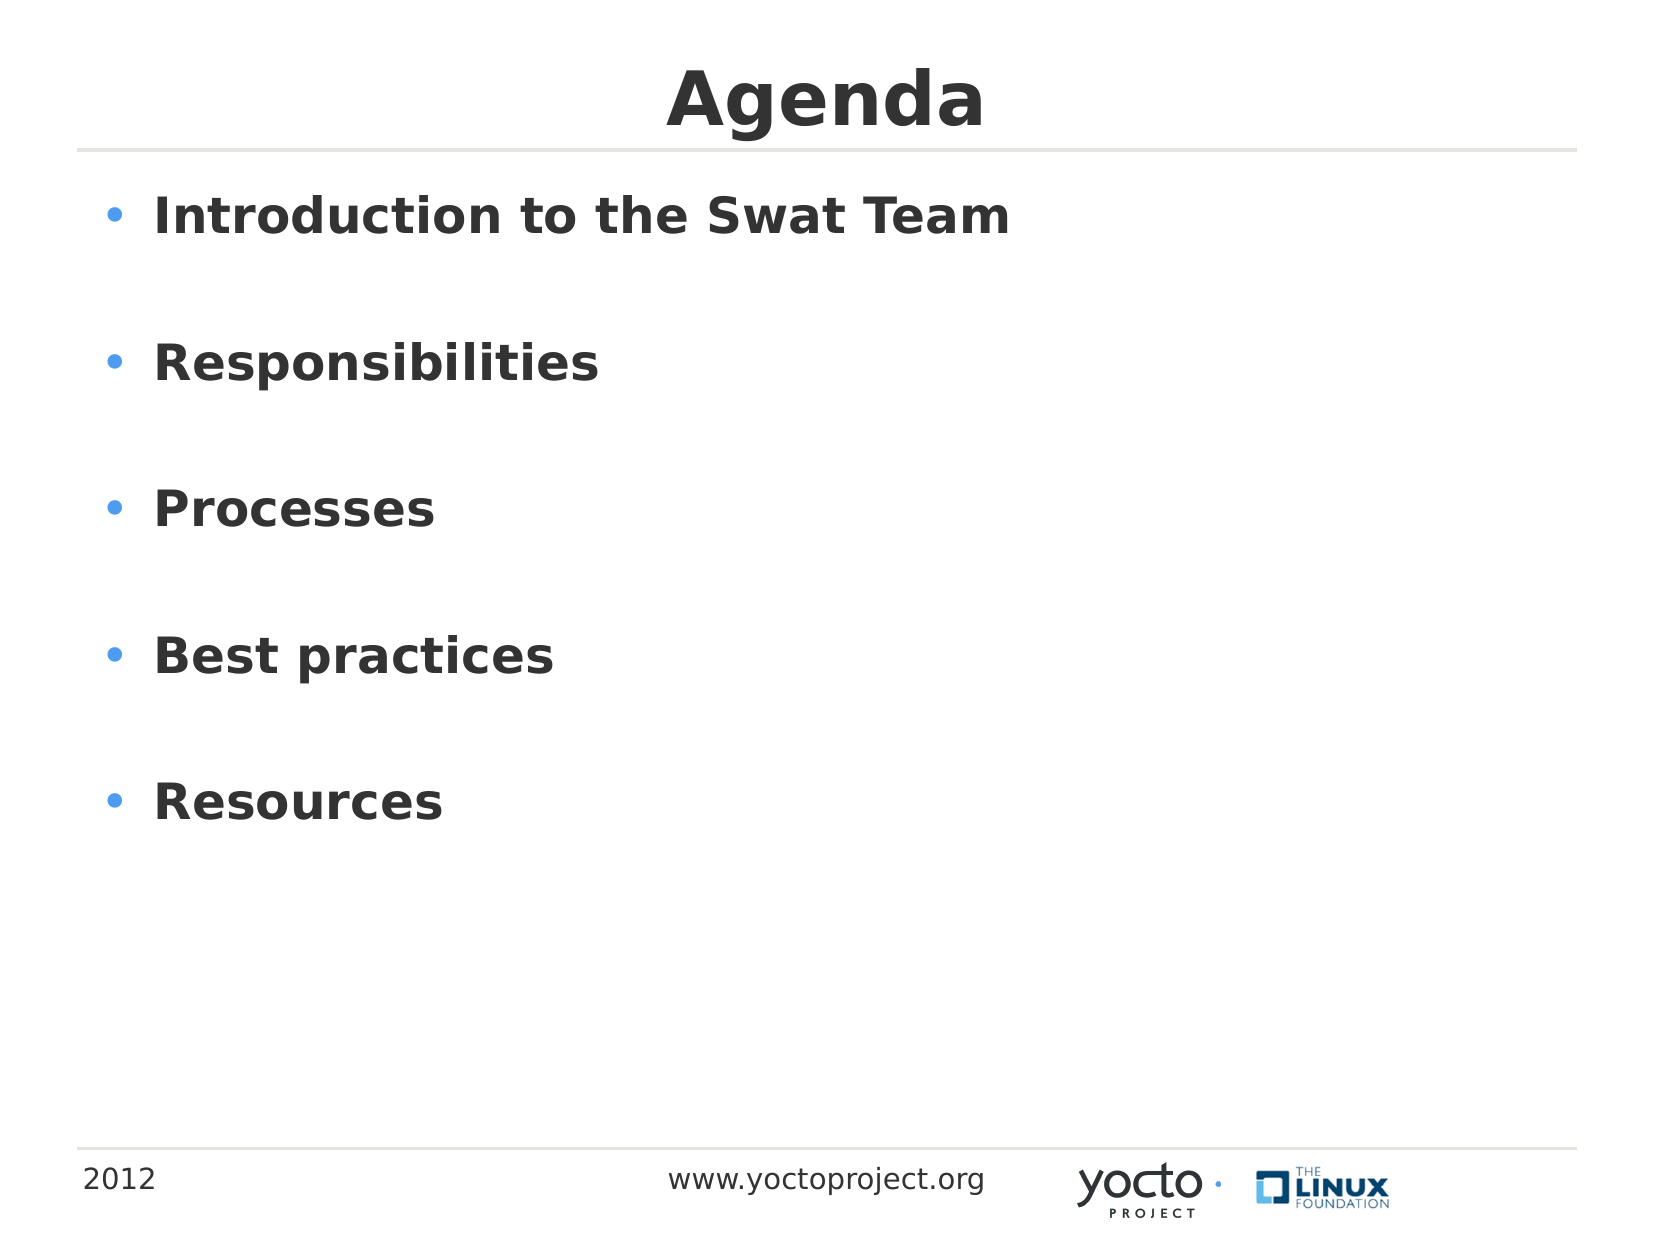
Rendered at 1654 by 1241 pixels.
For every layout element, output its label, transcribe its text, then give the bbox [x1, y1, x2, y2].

title Agenda [82, 49, 1571, 151]
list Introduction to the Swat Team Responsibilities Processes Best practices Resources [82, 187, 1571, 1141]
picture [1252, 1162, 1392, 1211]
picture [1077, 1162, 1221, 1218]
